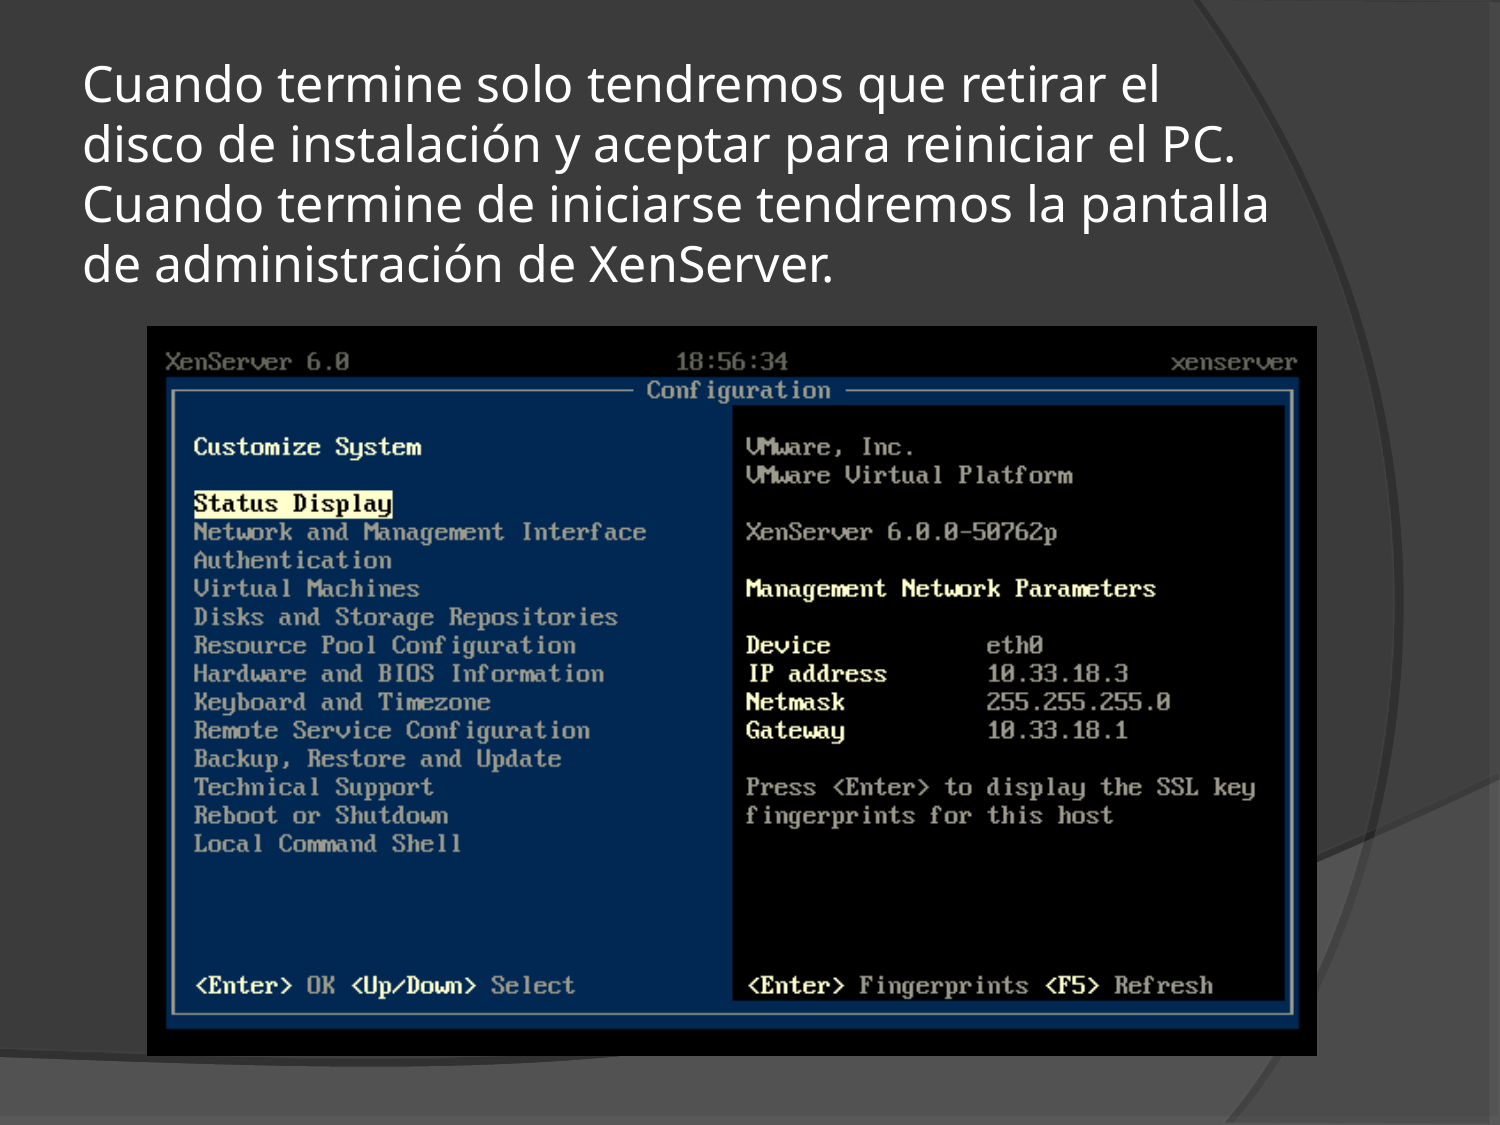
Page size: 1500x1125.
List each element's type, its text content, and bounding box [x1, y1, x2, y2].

title Cuando termine solo tendremos que retirar el disco de instalación y aceptar para reiniciar el PC. Cuando termine de iniciarse tendremos la pantalla de administración de XenServer. [75, 45, 1300, 280]
picture [147, 326, 1317, 1056]
